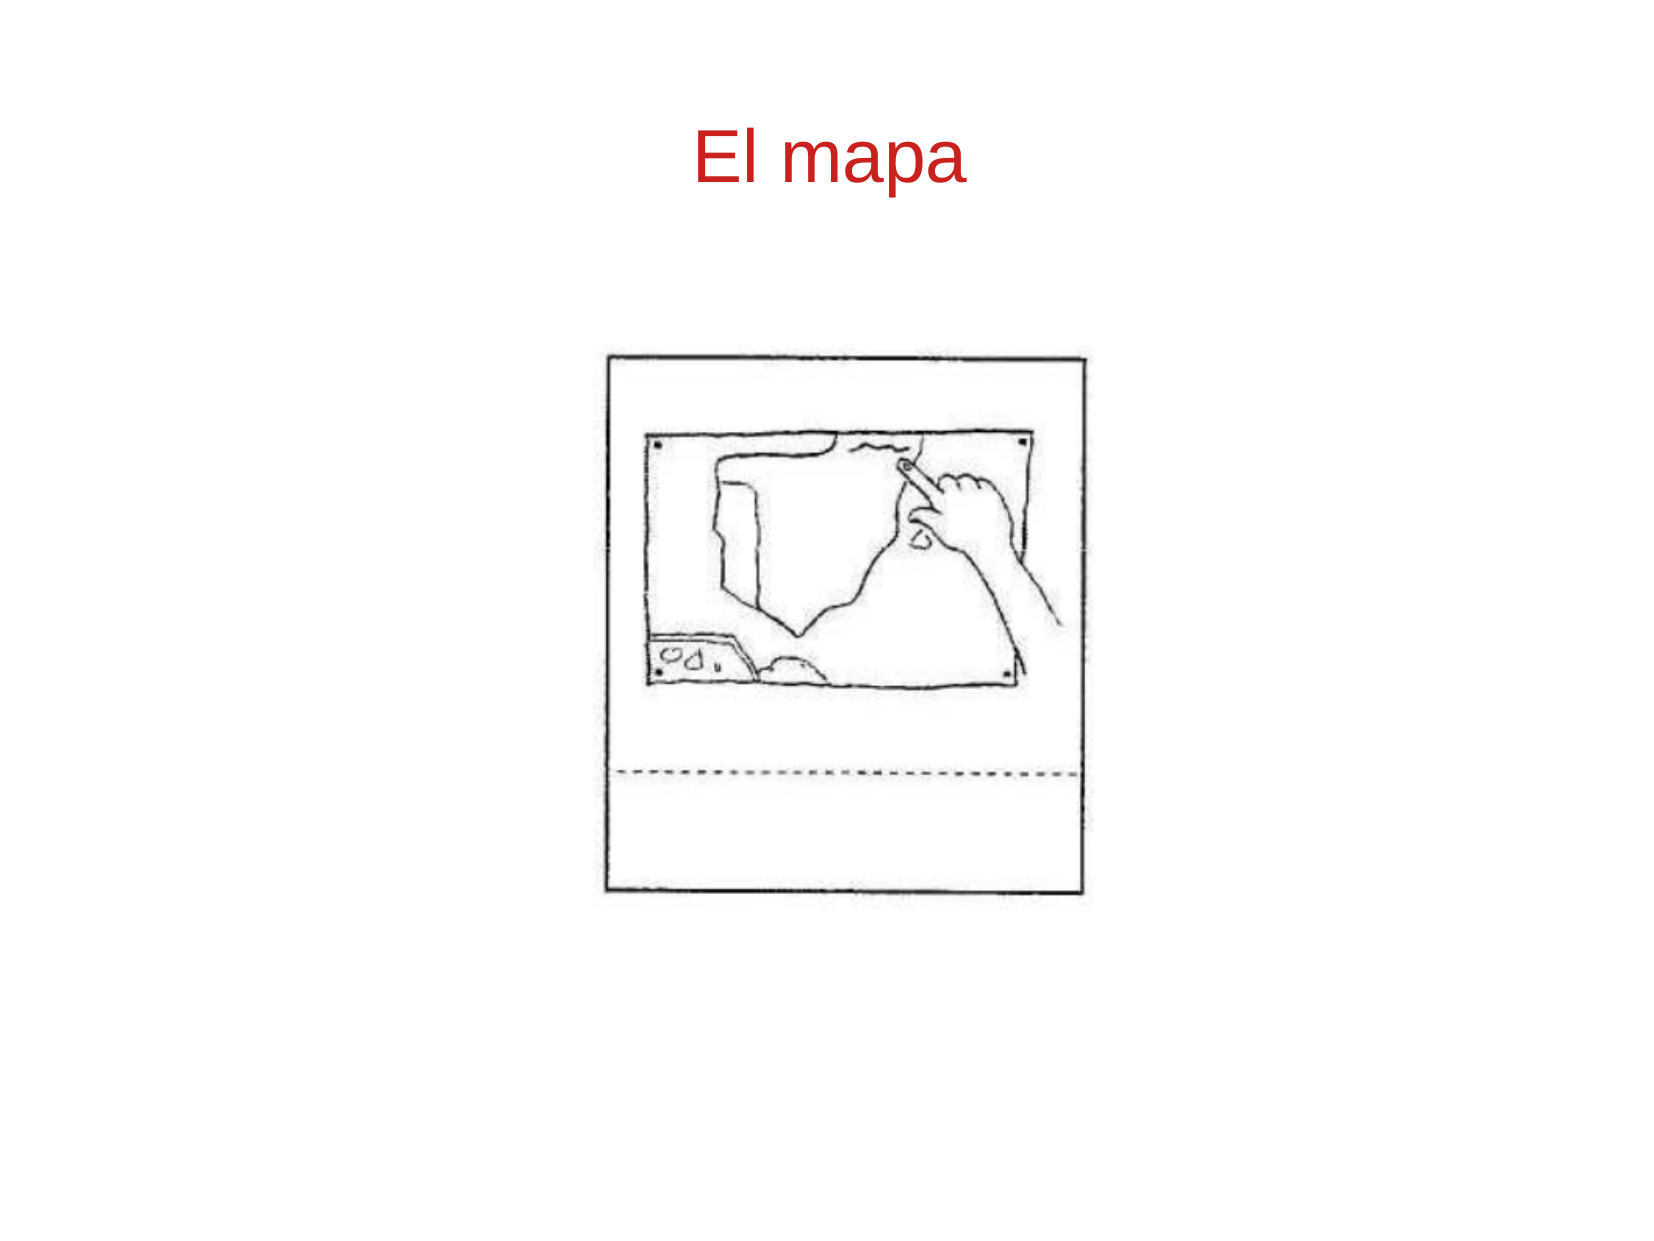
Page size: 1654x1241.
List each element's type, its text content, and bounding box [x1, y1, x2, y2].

text_box El mapa [289, 49, 1371, 257]
picture [569, 331, 1107, 919]
